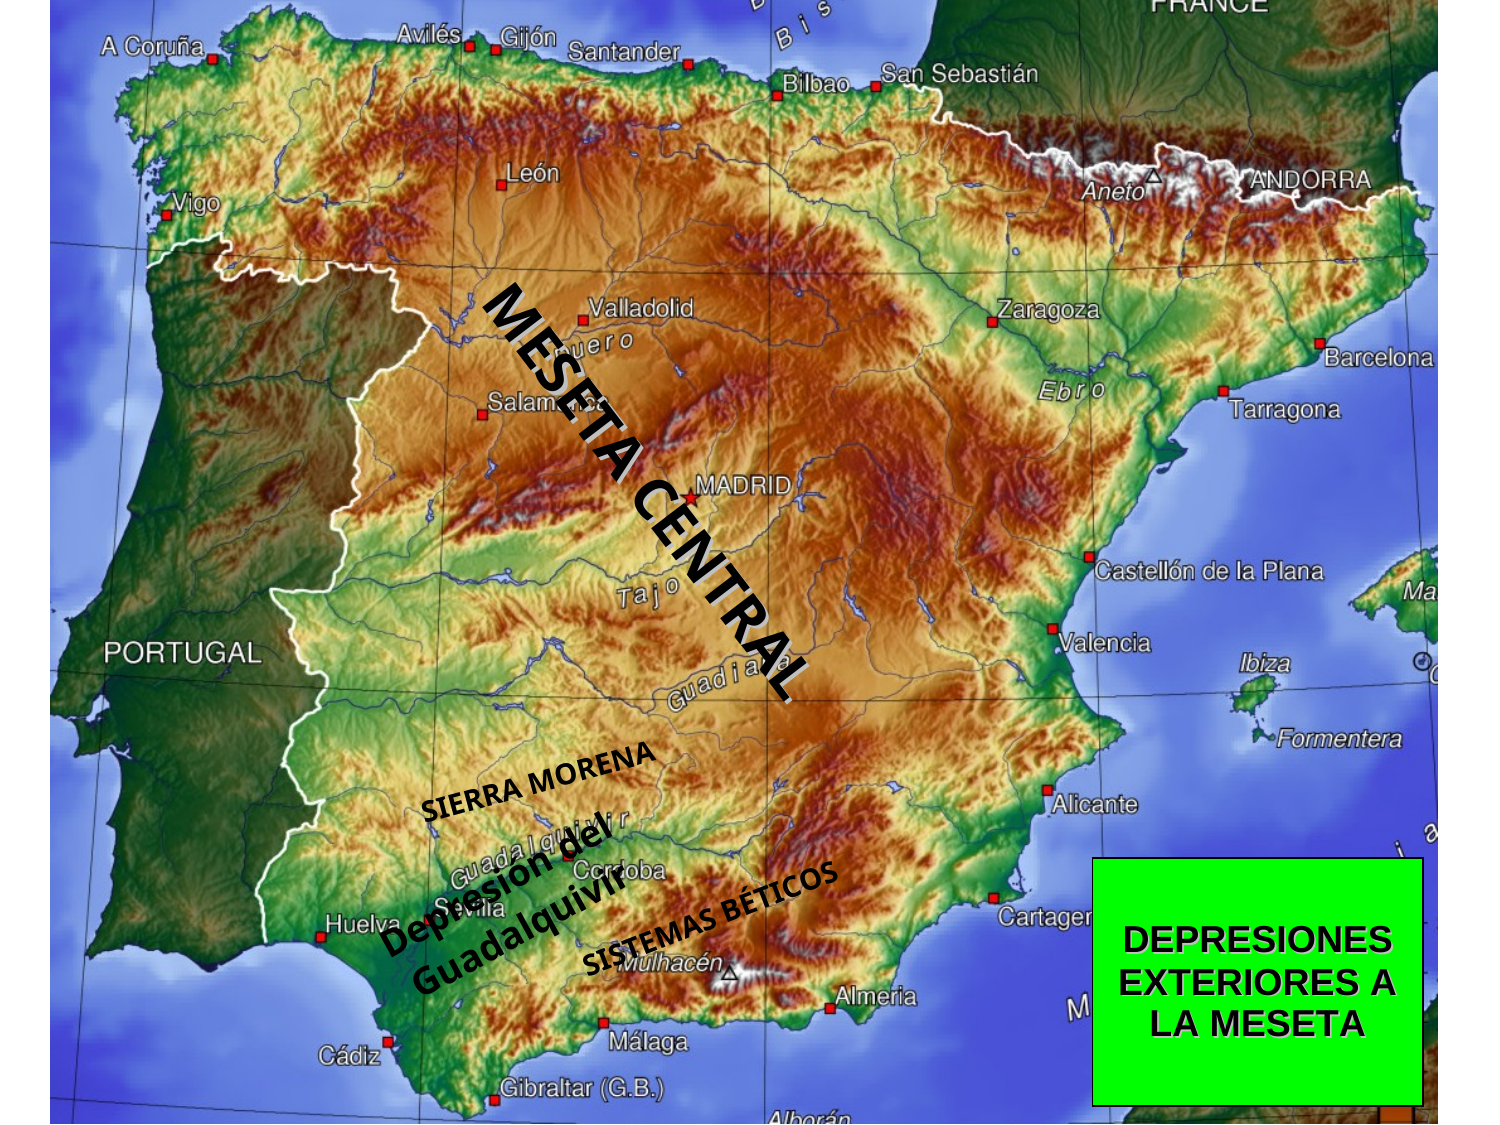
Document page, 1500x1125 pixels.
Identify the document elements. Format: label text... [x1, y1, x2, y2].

text_box DEPRESIONES EXTERIORES A LA MESETA [1092, 857, 1424, 1106]
text_box MESETA CENTRAL [398, 197, 903, 783]
text_box Depresión del Guadalquivir [312, 797, 692, 1068]
text_box SISTEMAS BÉTICOS [449, 781, 971, 1054]
picture [50, 0, 1438, 1124]
text_box SIERRA MORENA [308, 679, 767, 883]
